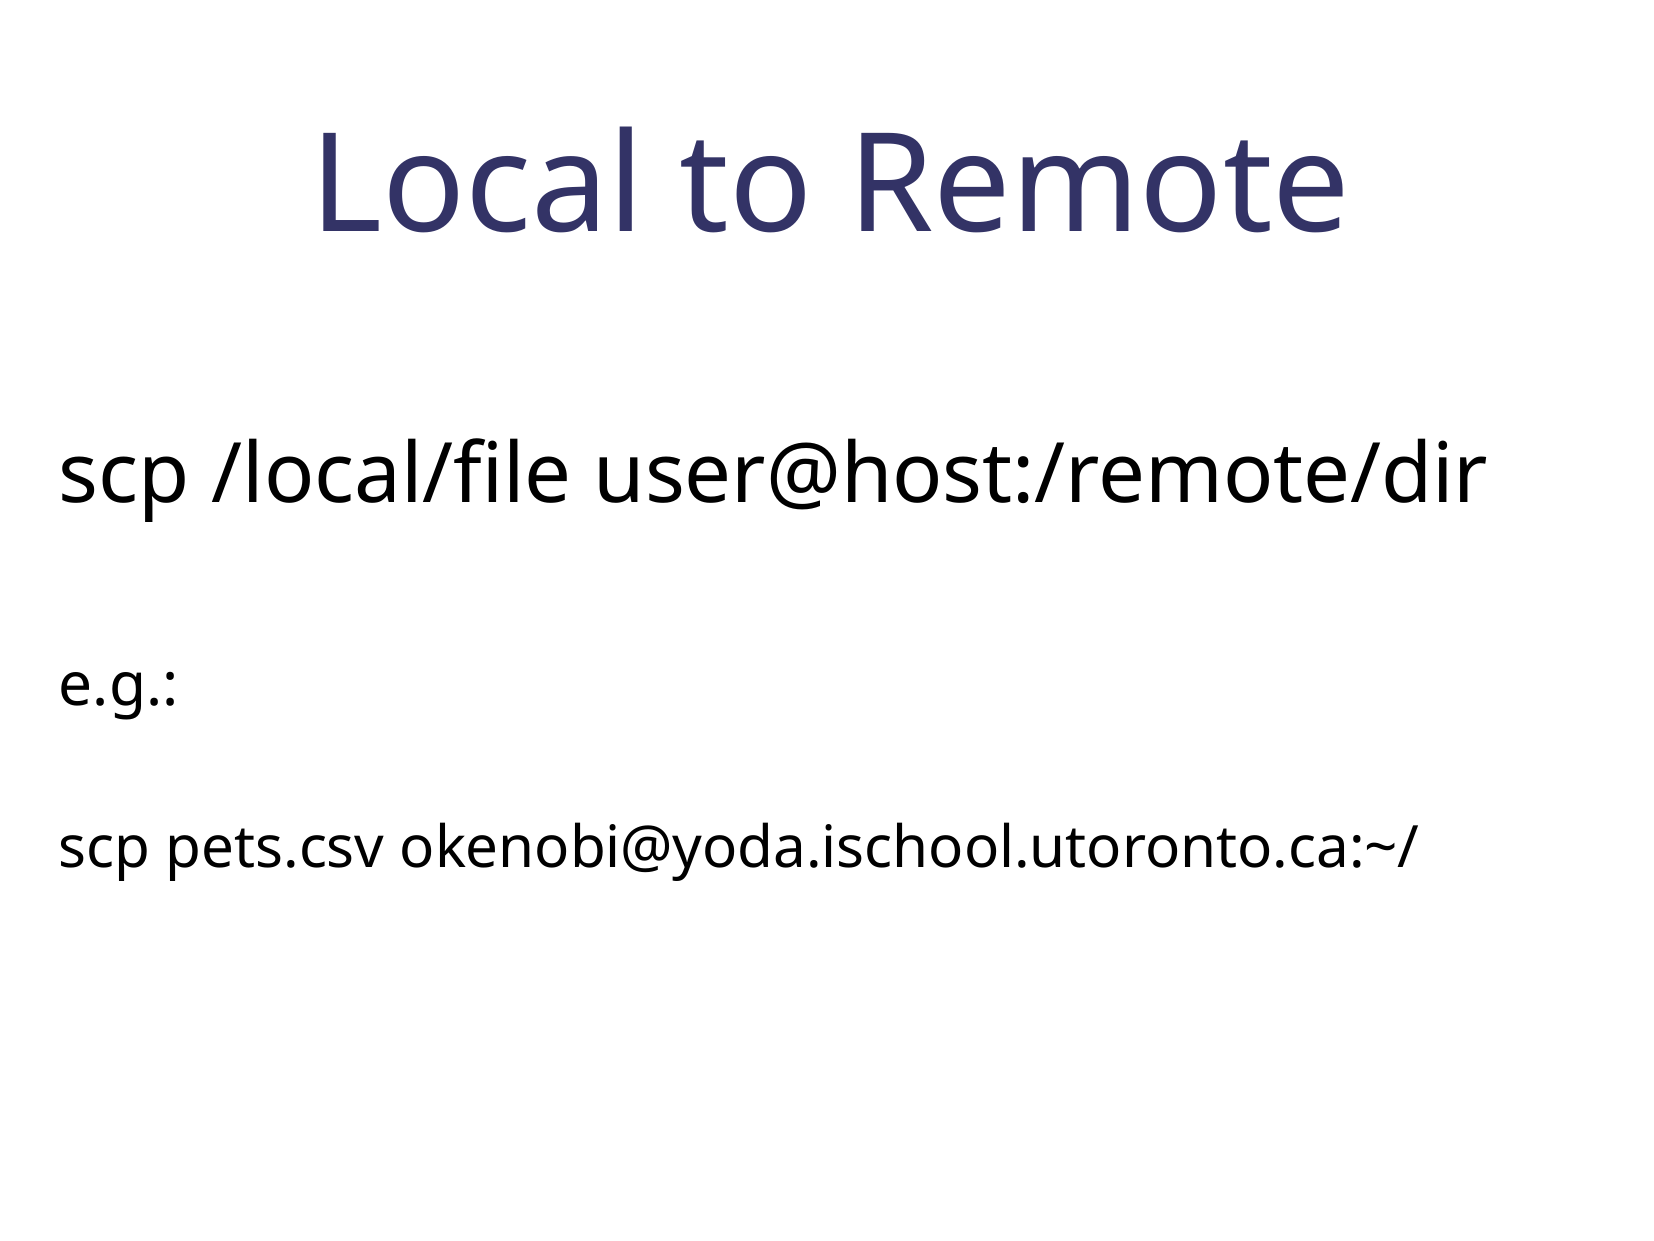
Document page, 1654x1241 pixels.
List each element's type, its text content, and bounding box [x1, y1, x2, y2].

title Local to Remote [86, 75, 1576, 283]
subtitle scp /local/file user@host:/remote/dir e.g.: scp pets.csv okenobi@yoda.ischool.utoronto.ca:~/ [59, 413, 1654, 1123]
